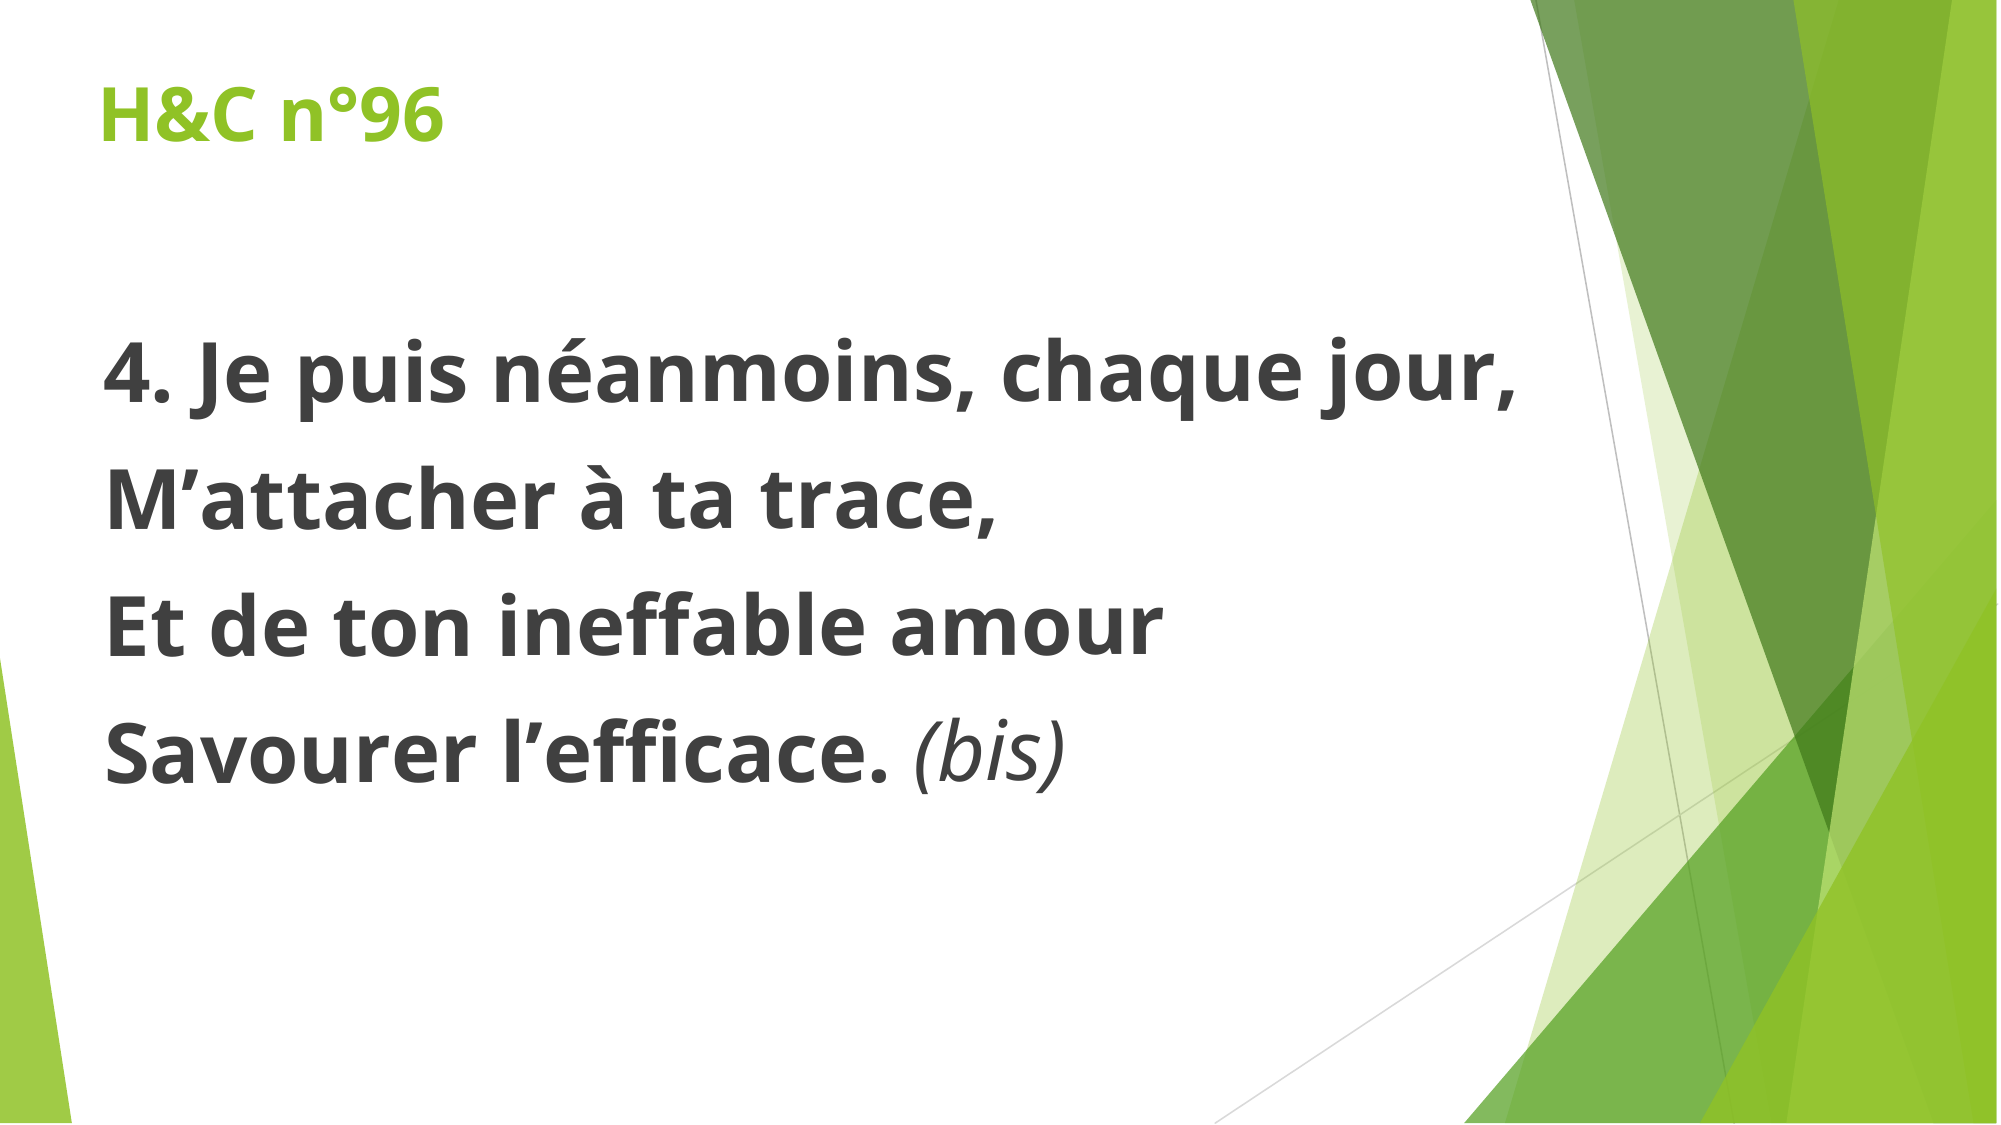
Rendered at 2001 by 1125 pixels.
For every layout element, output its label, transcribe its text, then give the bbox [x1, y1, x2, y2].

text_box H&C n°96 [82, 59, 496, 166]
text_box 4. Je puis néanmoins, chaque jour, M’attacher à ta trace, Et de ton ineffable amour Savourer l’efficace. (bis) [88, 292, 1839, 1082]
